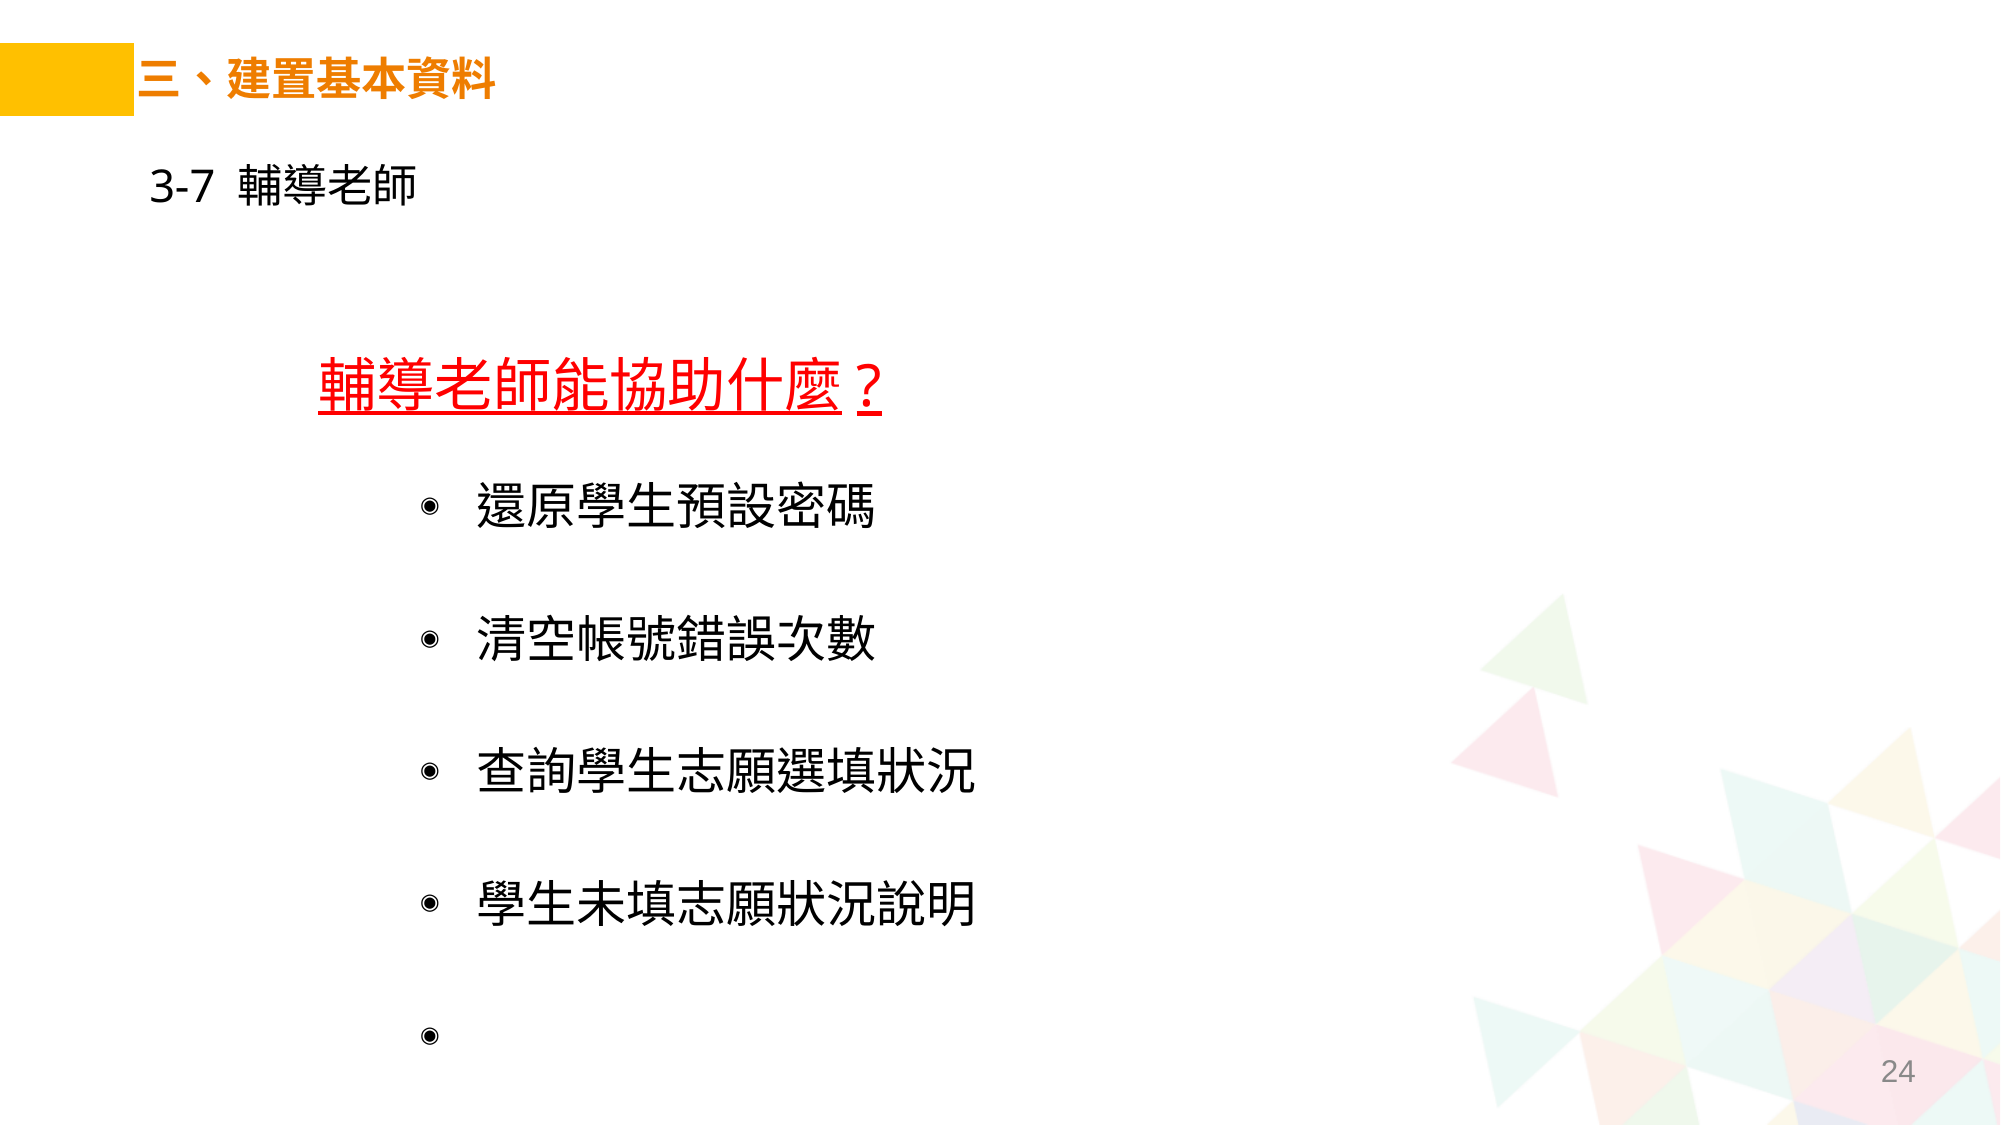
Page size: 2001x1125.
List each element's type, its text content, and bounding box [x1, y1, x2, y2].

list 還原學生預設密碼 清空帳號錯誤次數 查詢學生志願選填狀況 學生未填志願狀況說明 [367, 399, 1240, 1003]
text_box 三、建置基本資料 [121, 43, 583, 113]
text_box 24 [1868, 1038, 1989, 1125]
text_box 3-7 輔導老師 [134, 149, 879, 228]
text_box 輔導老師能協助什麼? [303, 341, 897, 426]
text_box [0, 43, 134, 116]
